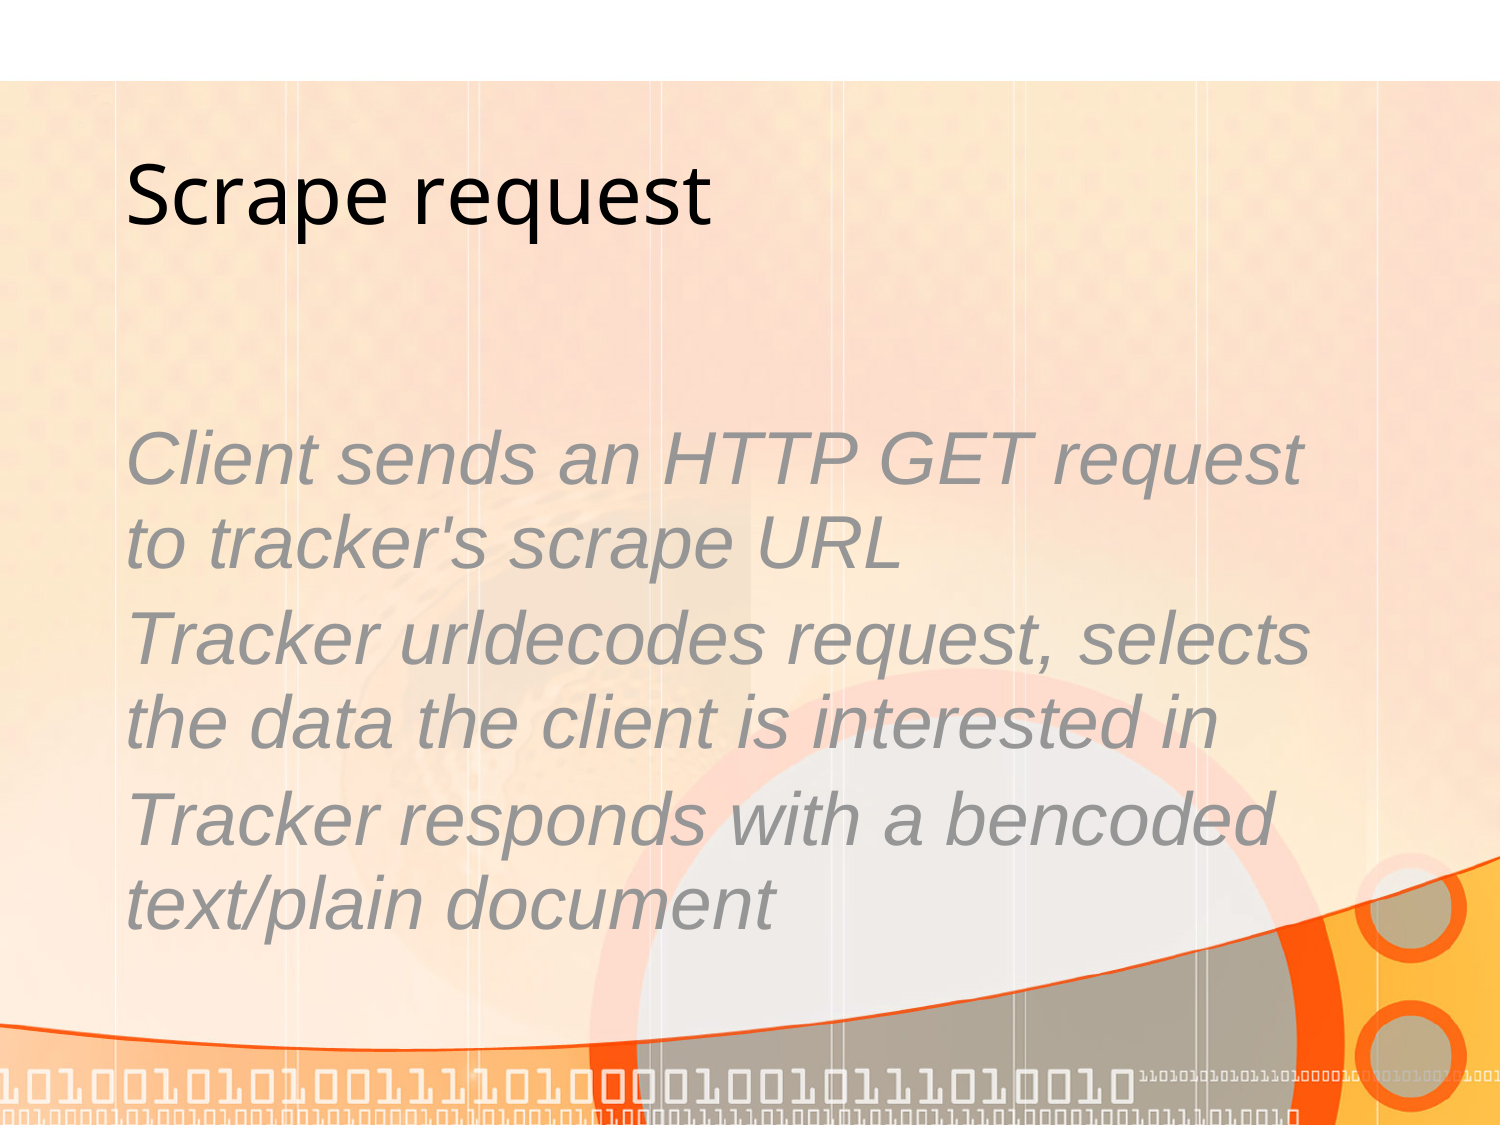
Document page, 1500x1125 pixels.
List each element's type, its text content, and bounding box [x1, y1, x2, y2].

title Scrape request [125, 84, 1388, 300]
subtitle Client sends an HTTP GET request to tracker's scrape URL Tracker urldecodes request, selects the data the client is interested in Tracker responds with a bencoded text/plain document [125, 363, 1388, 999]
picture [0, 0, 1500, 1125]
